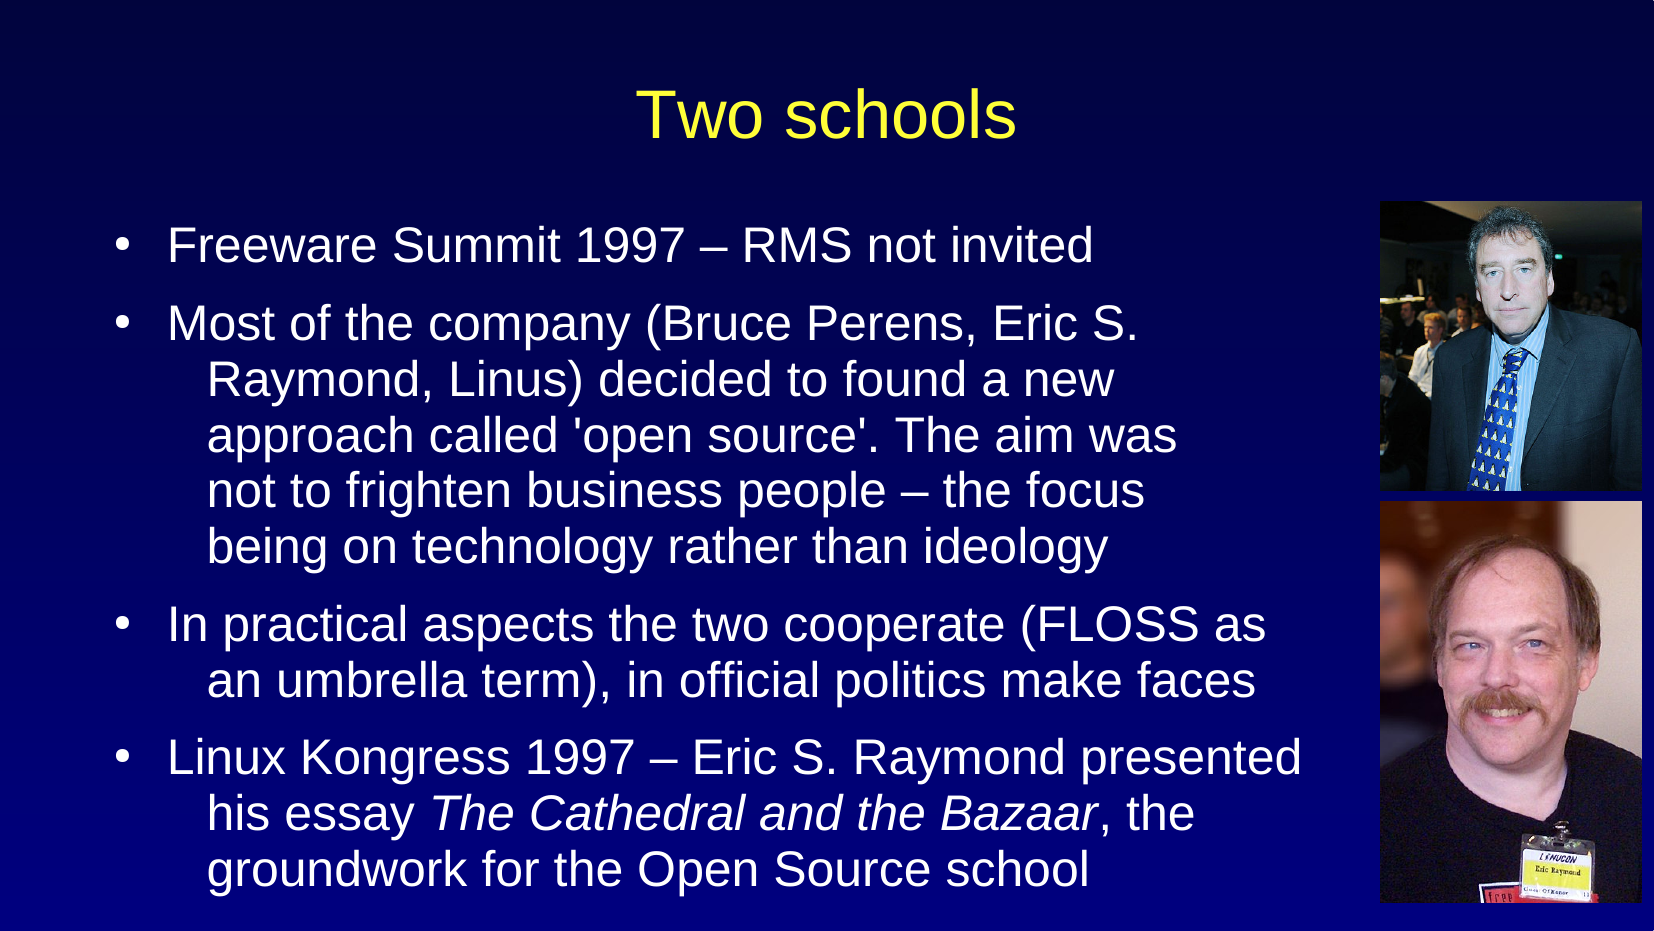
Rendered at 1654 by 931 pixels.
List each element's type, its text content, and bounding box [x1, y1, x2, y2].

list Freeware Summit 1997 – RMS not invited Most of the company (Bruce Perens, Eric S. Raymond, Linus) decided to found a new approach called 'open source'. The aim was not to frighten business people – the focus being on technology rather than ideology In practical aspects the two cooperate (FLOSS as an umbrella term), in official politics make faces Linux Kongress 1997 – Eric S. Raymond presented his essay The Cathedral and the Bazaar, the groundwork for the Open Source school [82, 217, 1571, 898]
picture [1380, 501, 1642, 903]
title Two schools [82, 37, 1571, 193]
picture [1380, 201, 1642, 491]
